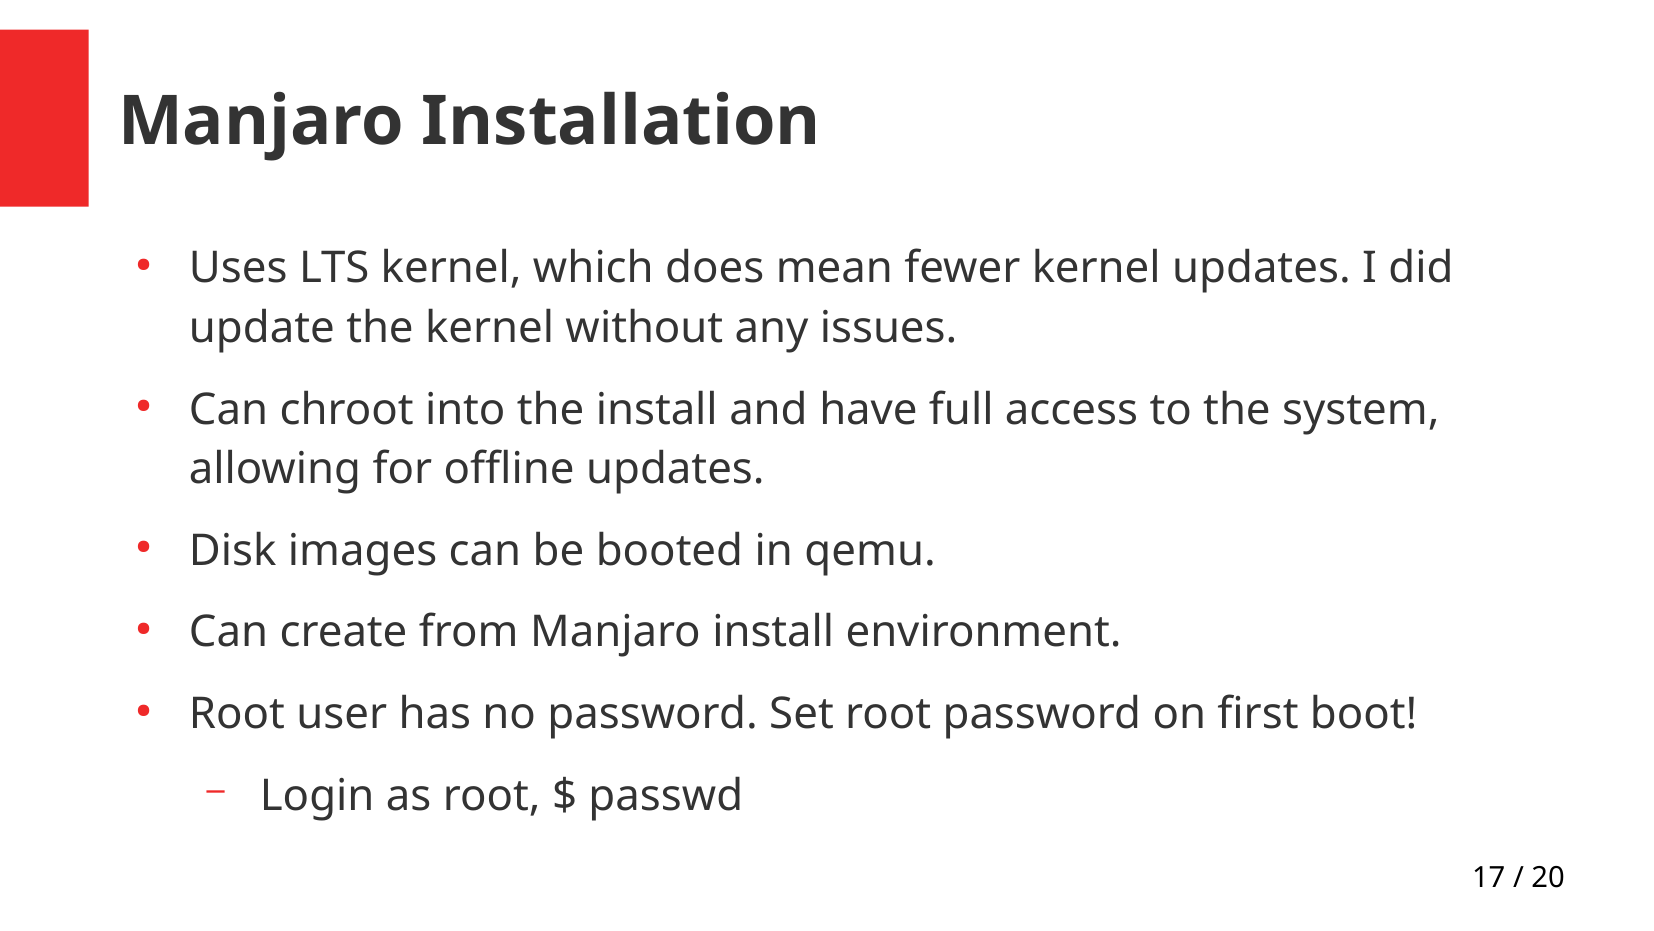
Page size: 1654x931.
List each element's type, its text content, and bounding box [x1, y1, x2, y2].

list Uses LTS kernel, which does mean fewer kernel updates. I did update the kernel without any issues. Can chroot into the install and have full access to the system, allowing for offline updates. Disk images can be booted in qemu. Can create from Manjaro install environment. Root user has no password. Set root password on first boot! Login as root, $ passwd [118, 236, 1595, 798]
title Manjaro Installation [118, 29, 1595, 207]
